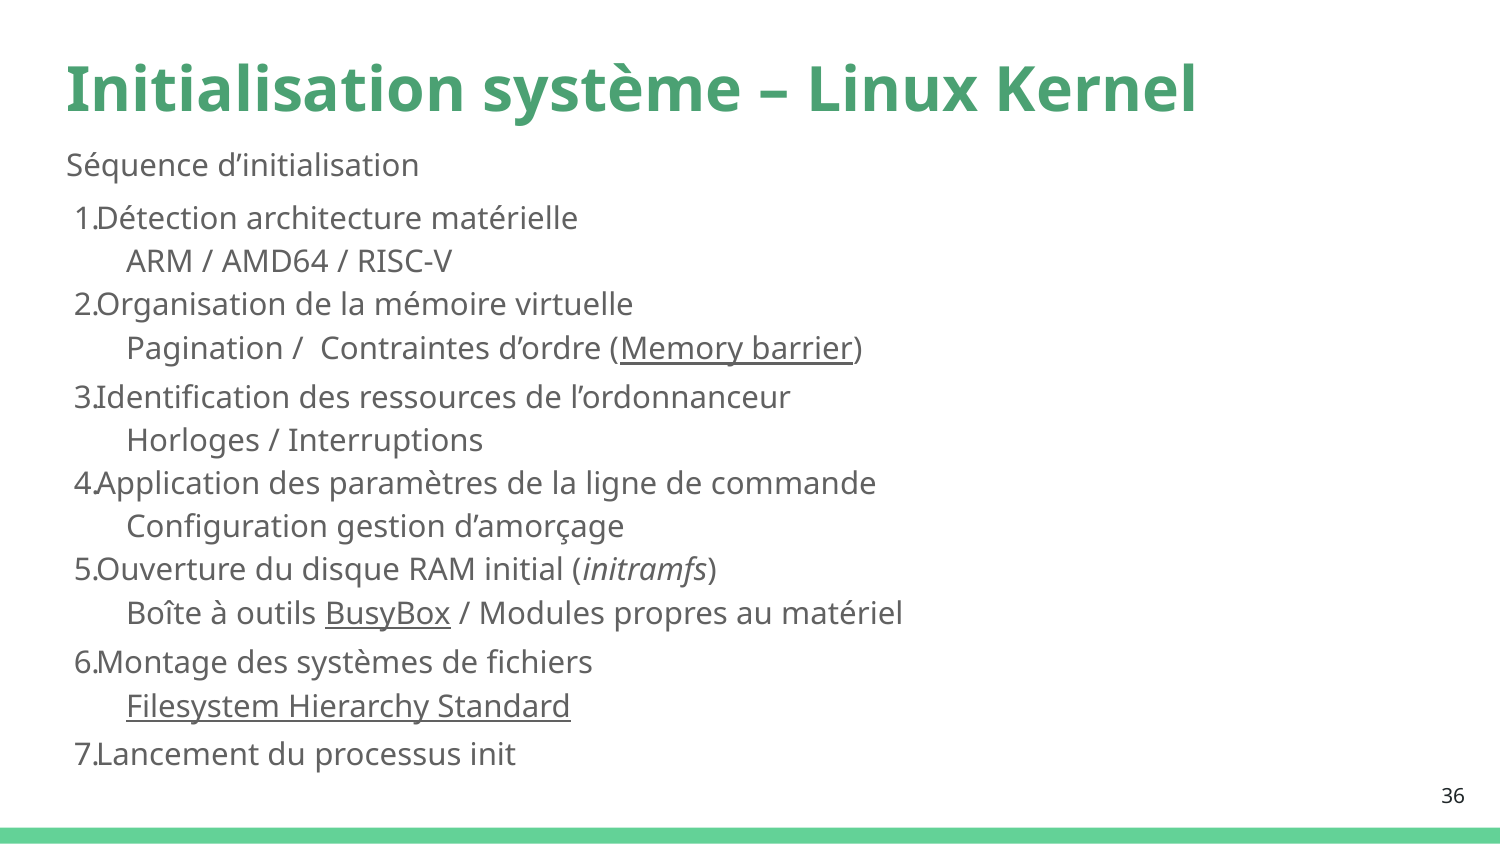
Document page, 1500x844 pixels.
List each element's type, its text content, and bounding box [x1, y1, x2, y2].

slide_number <numéro> [1389, 764, 1480, 830]
list Séquence d’initialisation Détection architecture matérielle ARM / AMD64 / RISC-V Organisation de la mémoire virtuelle Pagination / Contraintes d’ordre (Memory barrier) Identification des ressources de l’ordonnanceur Horloges / Interruptions Application des paramètres de la ligne de commande Configuration gestion d’amorçage Ouverture du disque RAM initial (initramfs) Boîte à outils BusyBox / Modules propres au matériel Montage des systèmes de fichiers Filesystem Hierarchy Standard Lancement du processus init [51, 124, 1449, 799]
title Initialisation système – Linux Kernel [51, 23, 1449, 117]
